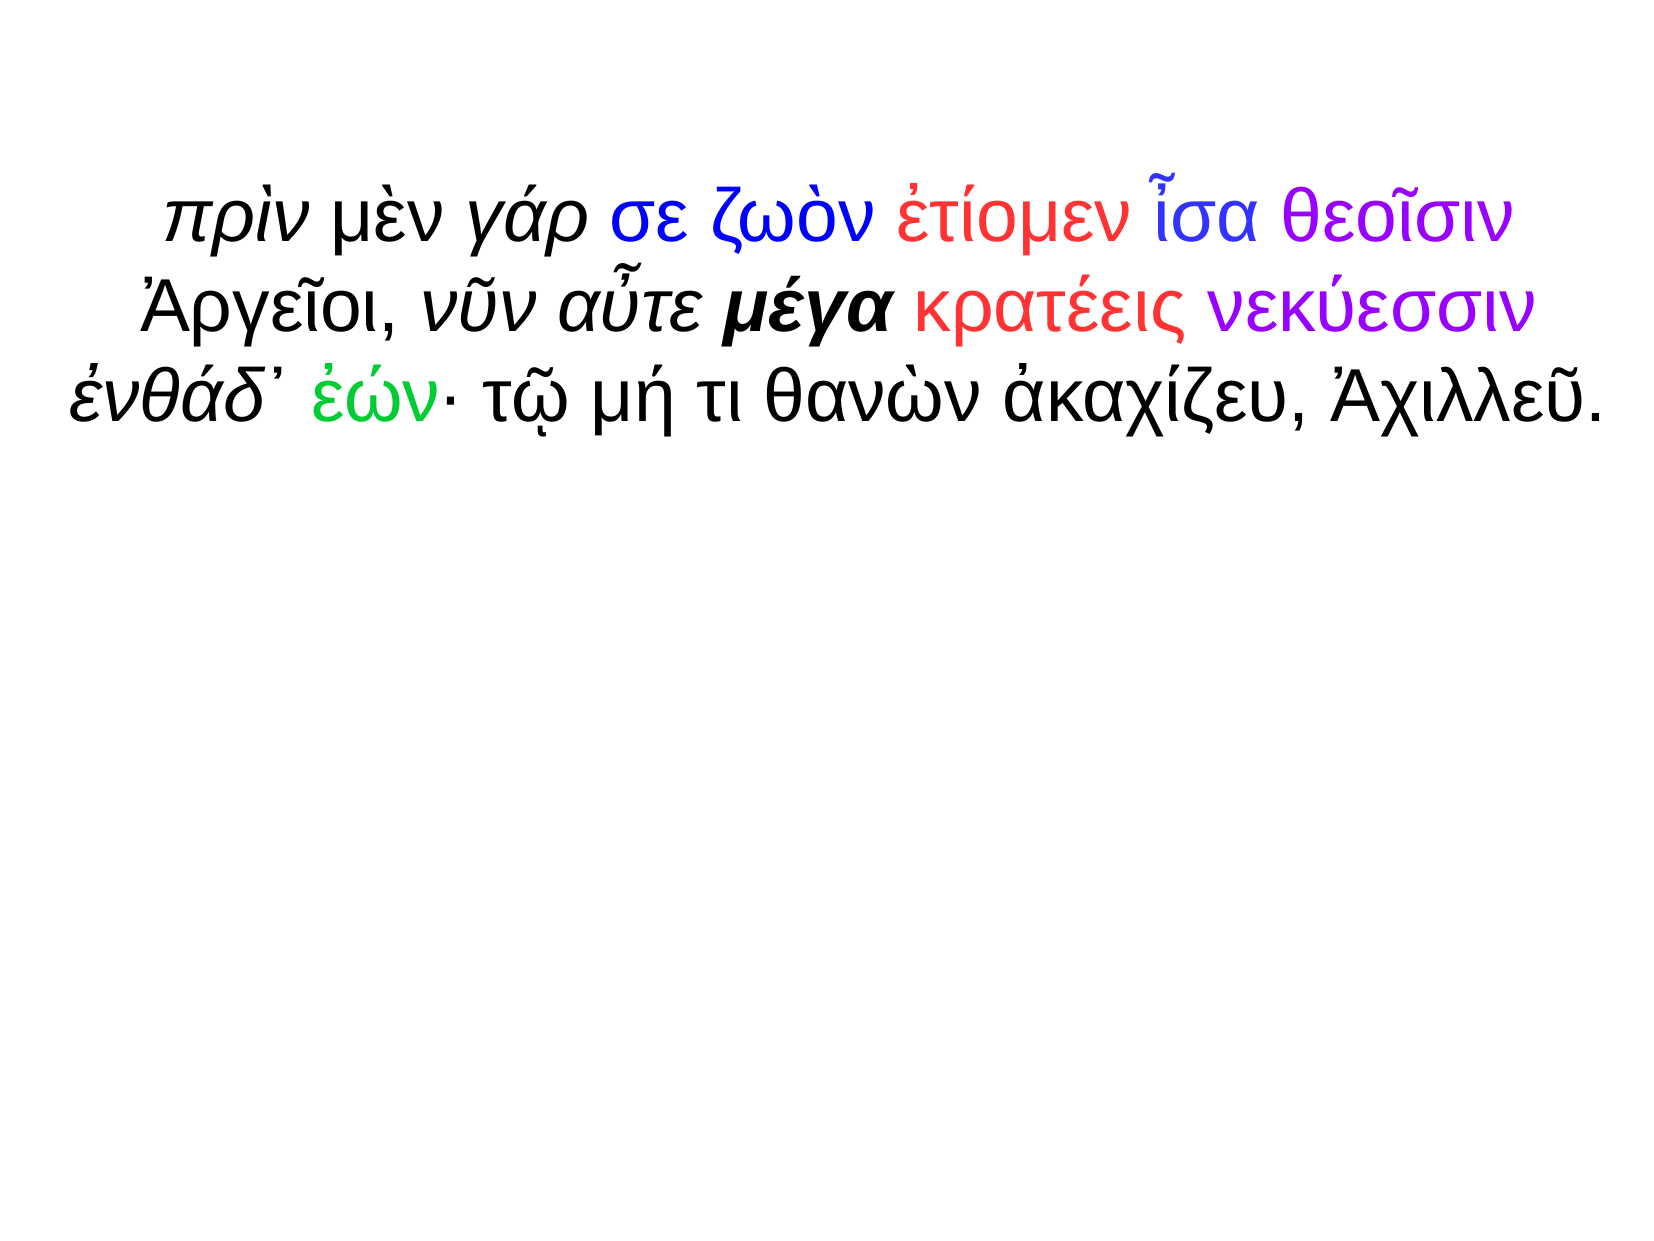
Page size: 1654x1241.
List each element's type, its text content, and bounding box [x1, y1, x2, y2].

title πρὶν μὲν γάρ σε ζωὸν ἐτίομεν ἶσα θεοῖσιν Ἀργεῖοι, νῦν αὖτε μέγα κρατέεις νεκύεσσιν ἐνθάδ᾽ ἐών· τῷ μή τι θανὼν ἀκαχίζευ, Ἀχιλλεῦ. [47, 70, 1630, 532]
